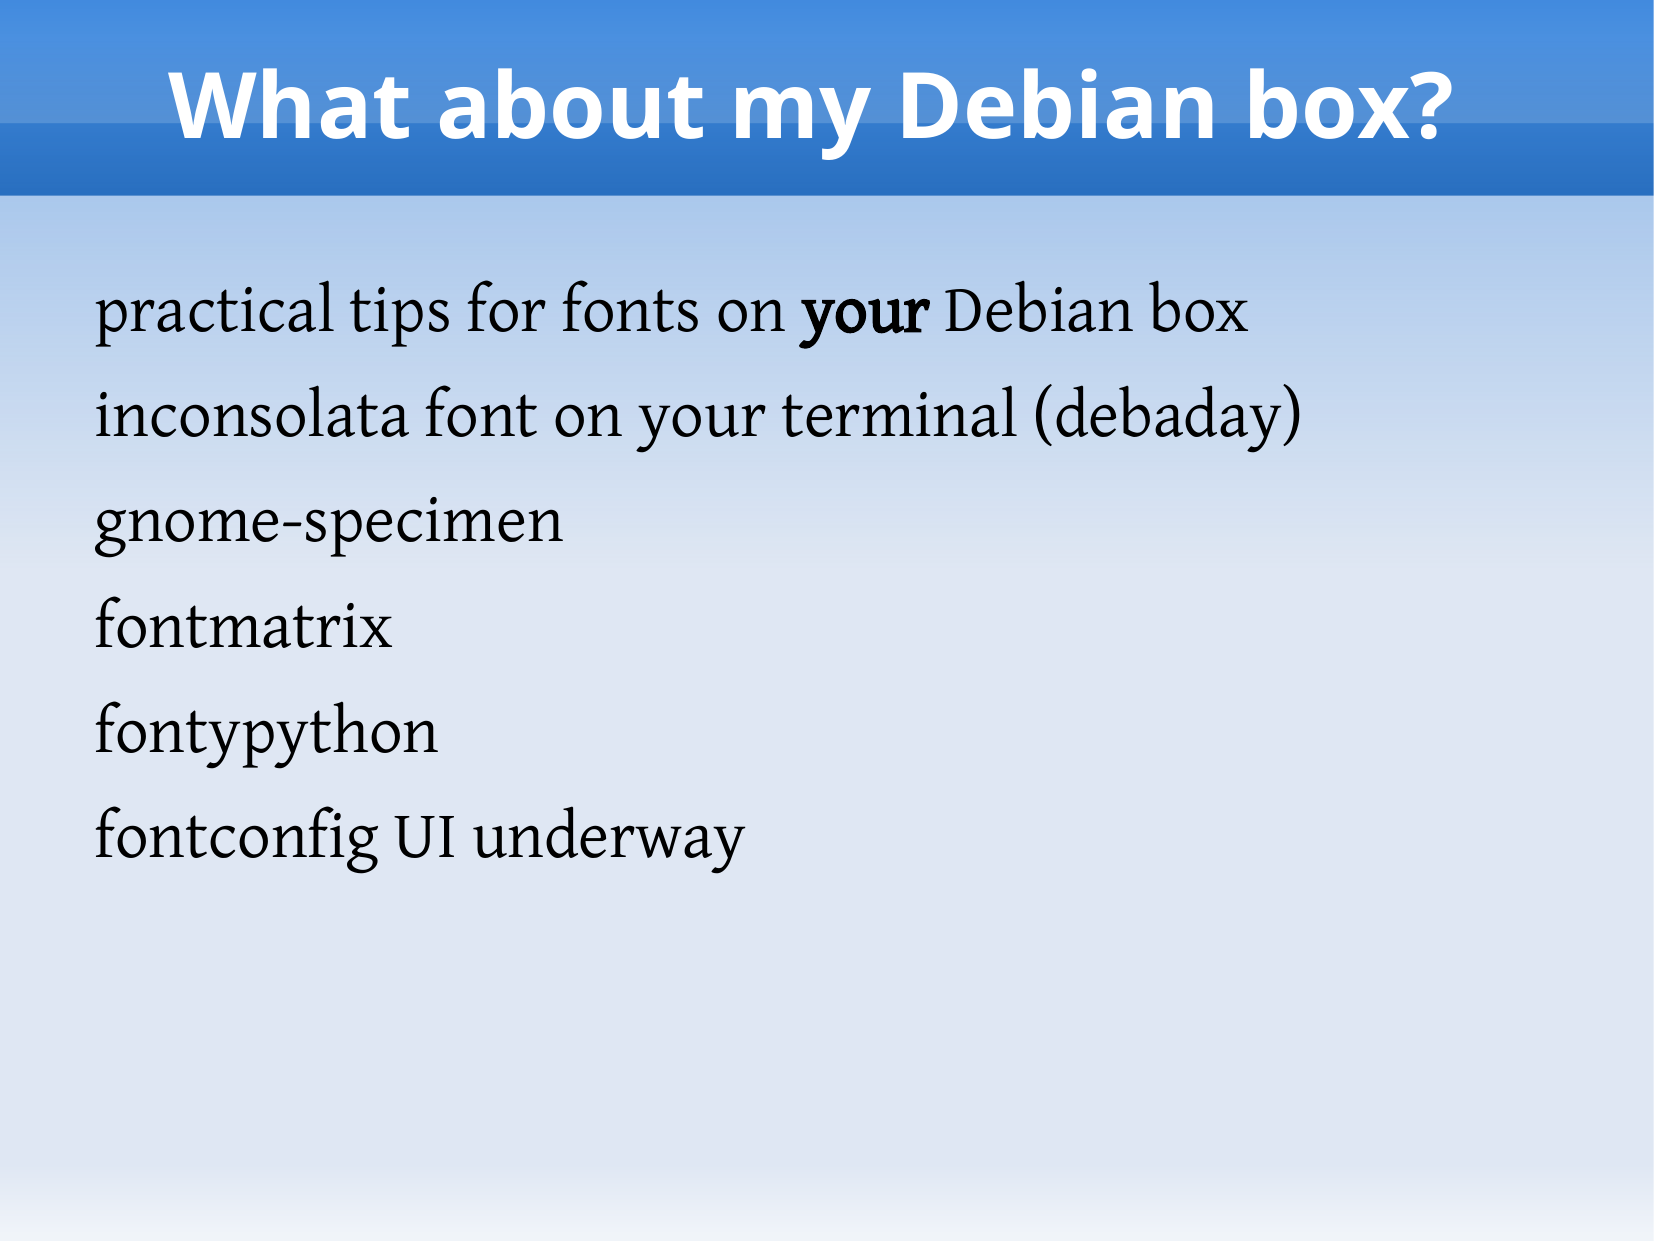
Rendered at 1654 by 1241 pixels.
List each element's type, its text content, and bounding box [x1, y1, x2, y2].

title What about my Debian box? [59, 29, 1565, 178]
picture [0, 0, 1654, 1241]
list practical tips for fonts on your Debian box inconsolata font on your terminal (debaday) gnome-specimen fontmatrix fontypython fontconfig UI underway [76, 274, 1566, 1093]
